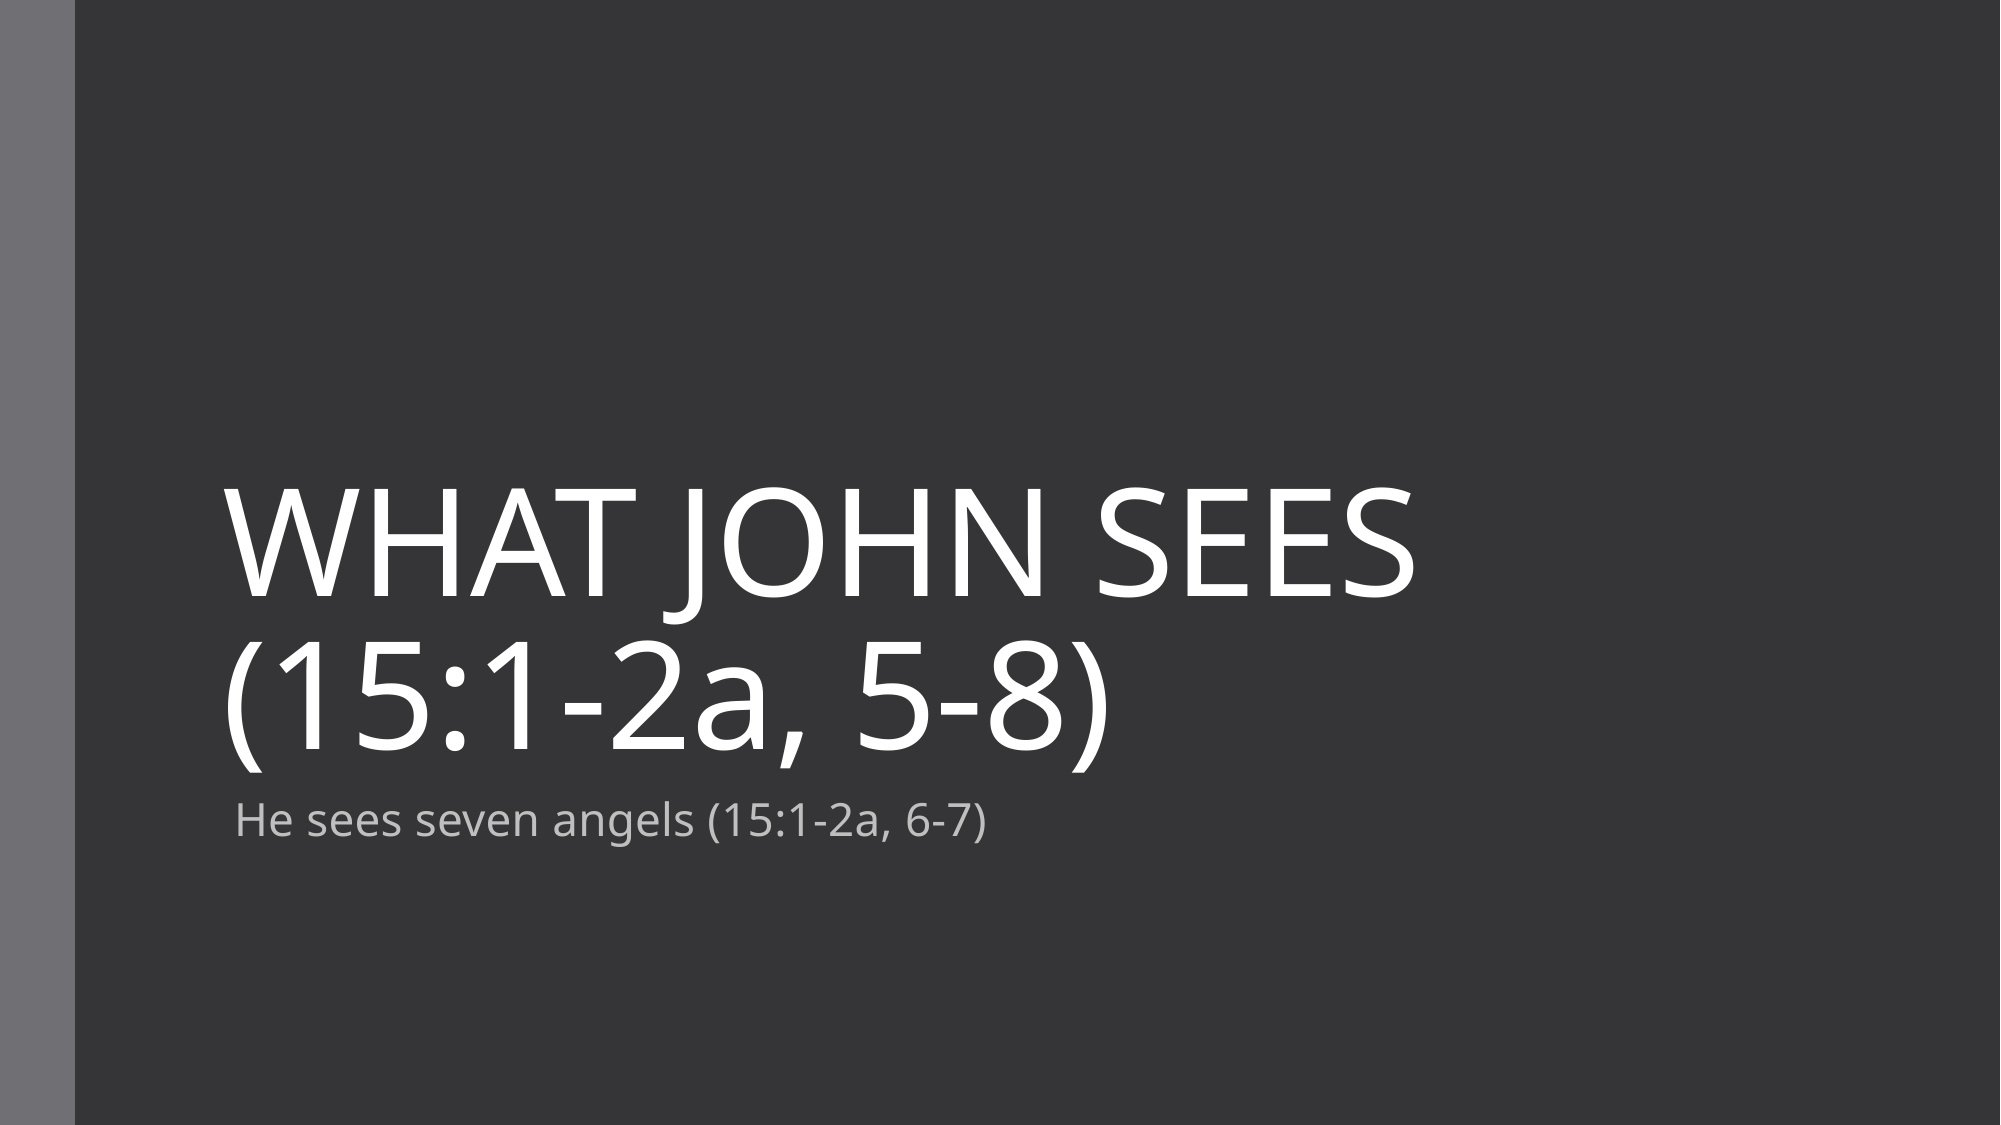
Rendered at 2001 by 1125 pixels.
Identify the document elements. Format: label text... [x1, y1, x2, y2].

title WHAT JOHN SEES (15:1-2a, 5-8) [206, 124, 1752, 787]
subtitle He sees seven angels (15:1-2a, 6-7) [206, 787, 1752, 1066]
